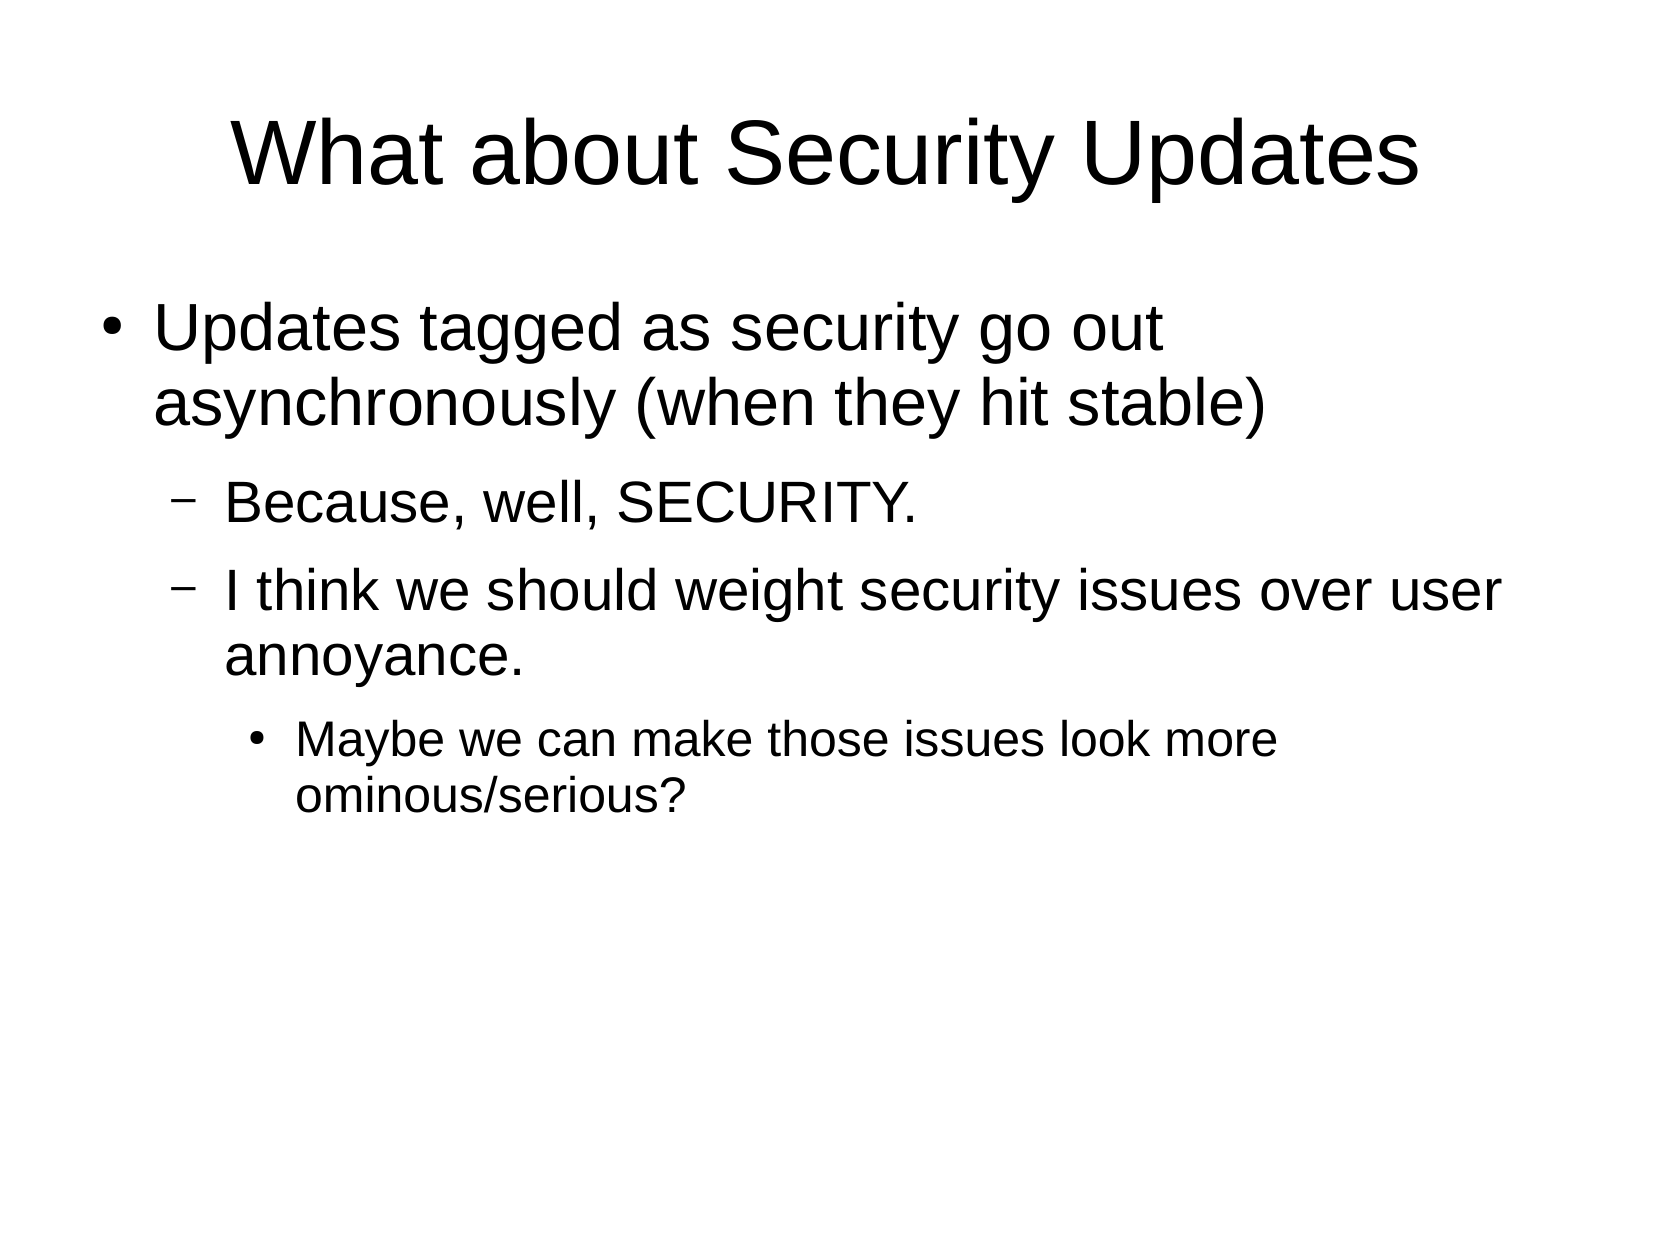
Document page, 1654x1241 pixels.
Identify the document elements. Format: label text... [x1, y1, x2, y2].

list Updates tagged as security go out asynchronously (when they hit stable) Because, well, SECURITY. I think we should weight security issues over user annoyance. Maybe we can make those issues look more ominous/serious? [82, 290, 1571, 1010]
title What about Security Updates [82, 49, 1571, 257]
